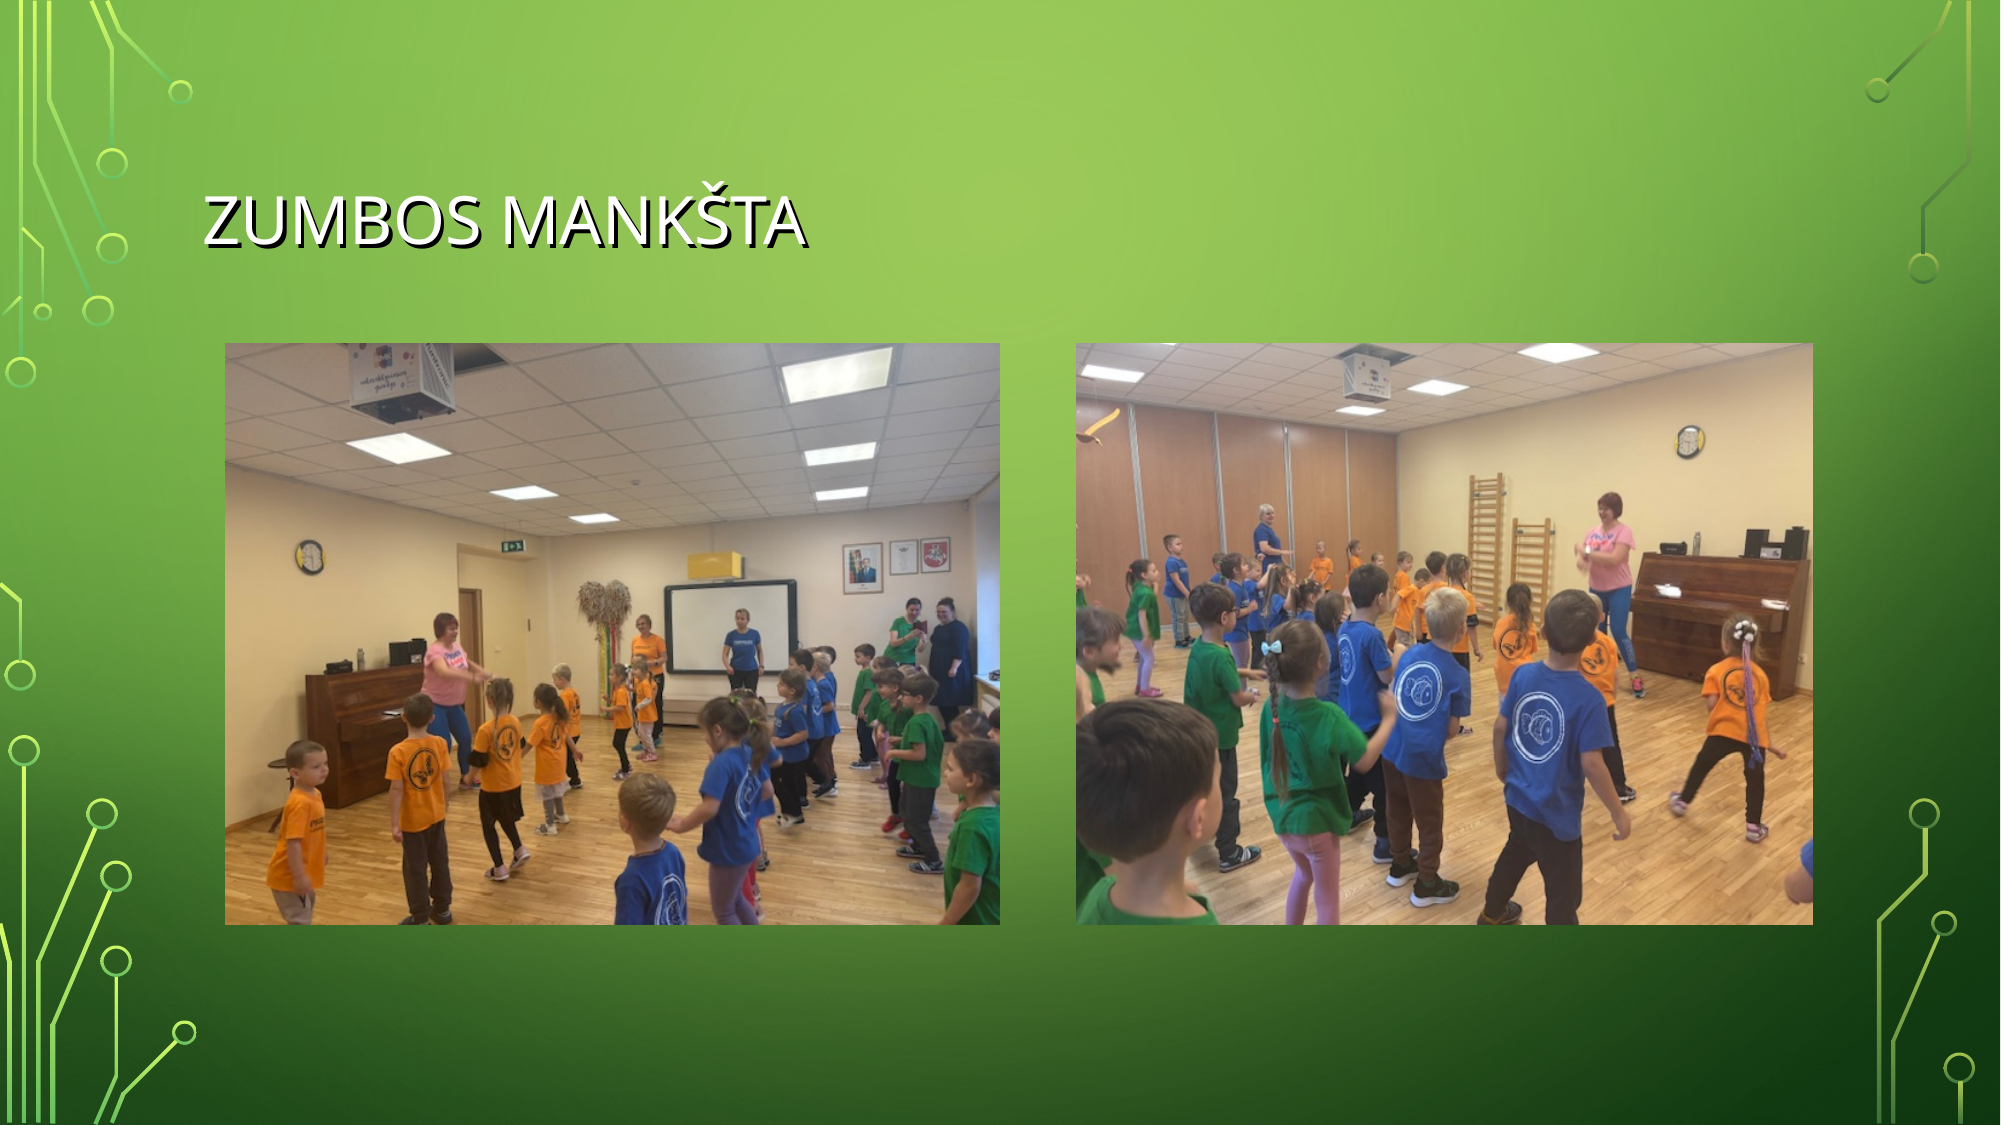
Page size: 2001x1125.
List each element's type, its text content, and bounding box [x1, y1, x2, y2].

title Zumbos mankšta [187, 101, 1813, 344]
picture [1076, 343, 1813, 925]
picture [225, 343, 1000, 925]
